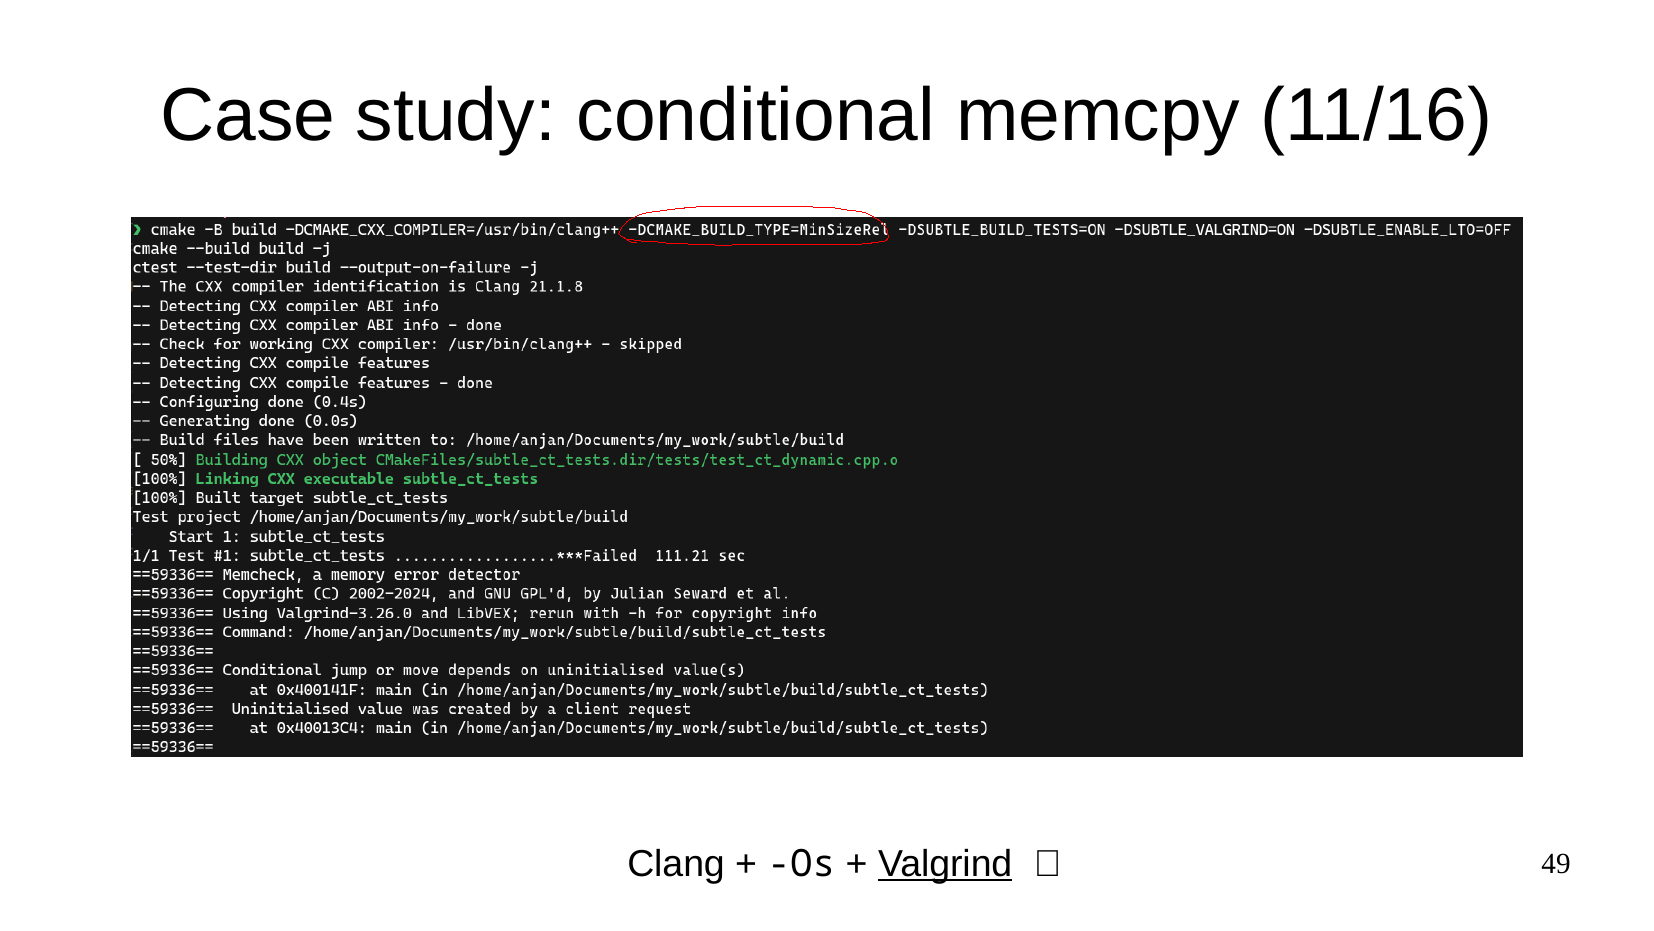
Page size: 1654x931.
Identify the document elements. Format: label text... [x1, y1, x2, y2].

text_box Clang + -Os + Valgrind ✅ [590, 829, 1099, 890]
picture [131, 217, 1523, 758]
title Case study: conditional memcpy (11/16) [82, 37, 1571, 193]
